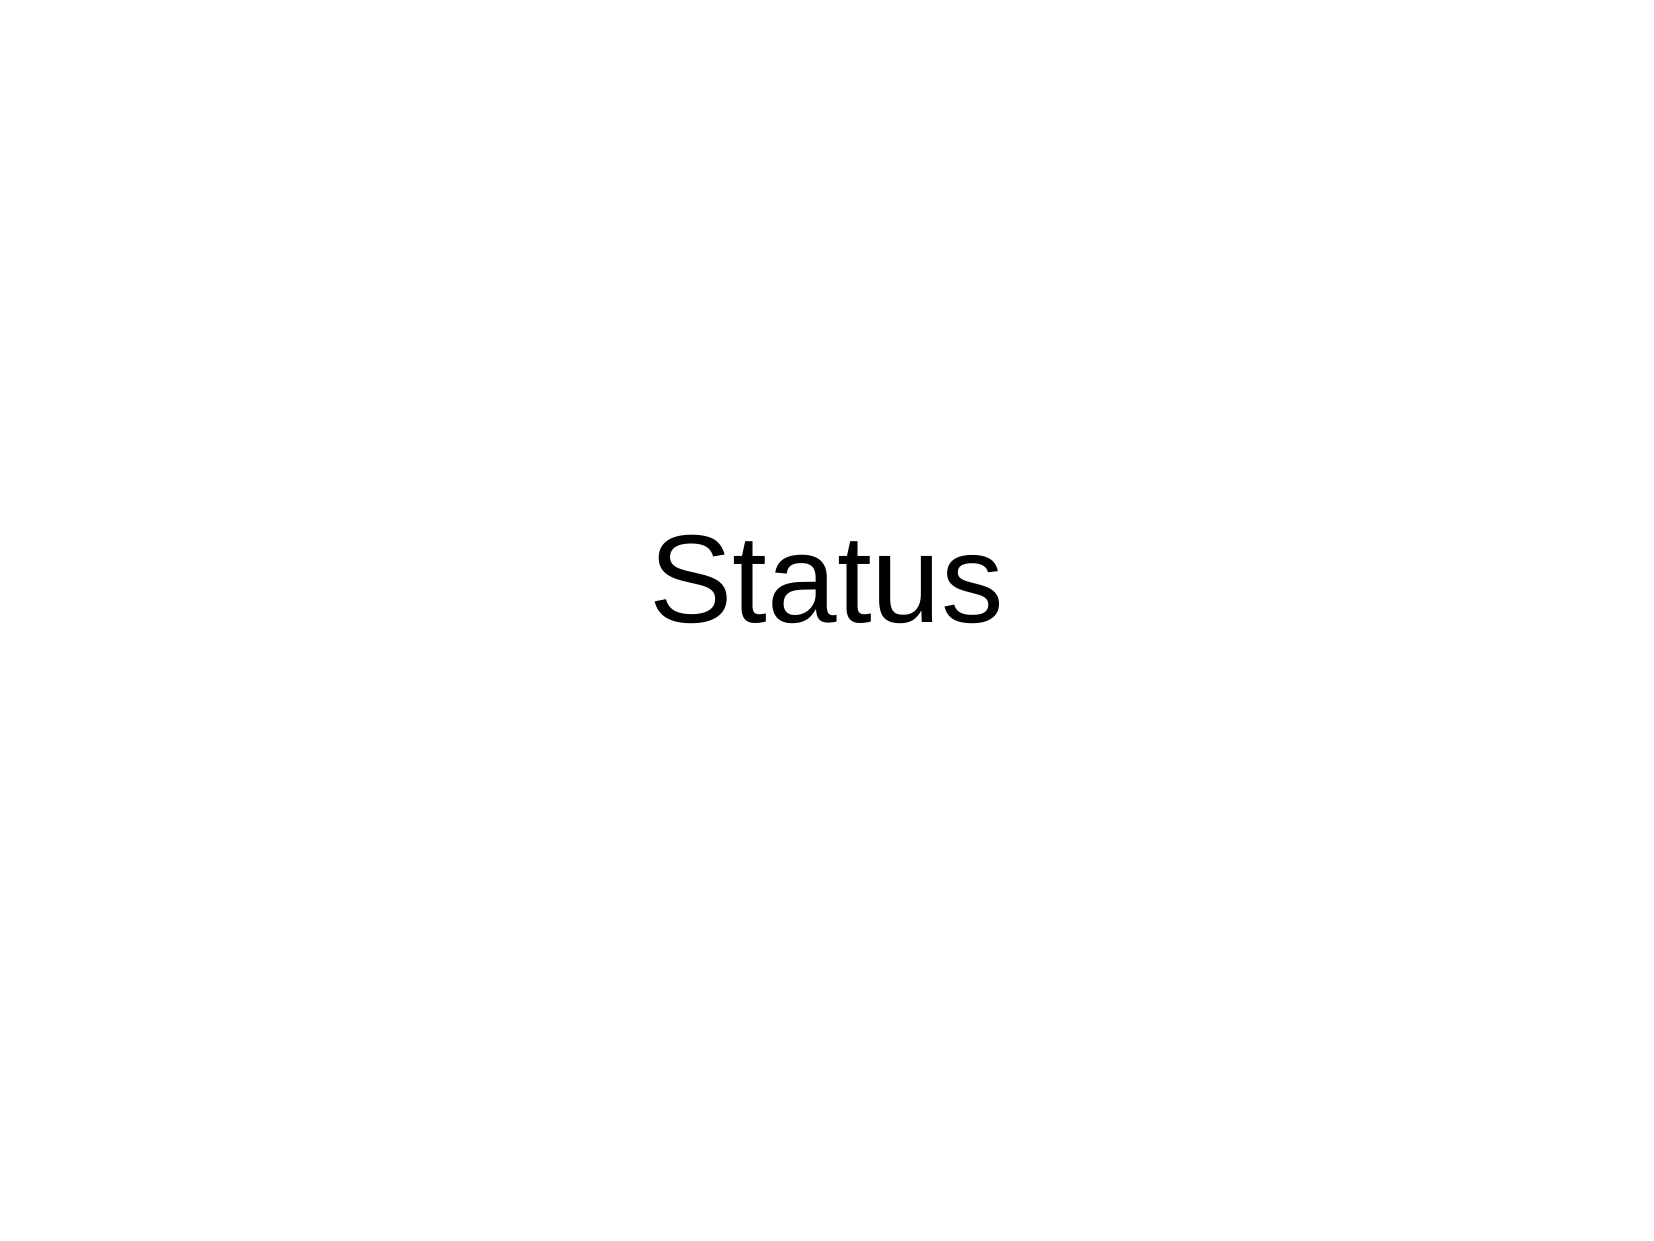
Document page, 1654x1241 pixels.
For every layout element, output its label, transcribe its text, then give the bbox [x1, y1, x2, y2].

subtitle Status [82, 49, 1571, 1109]
